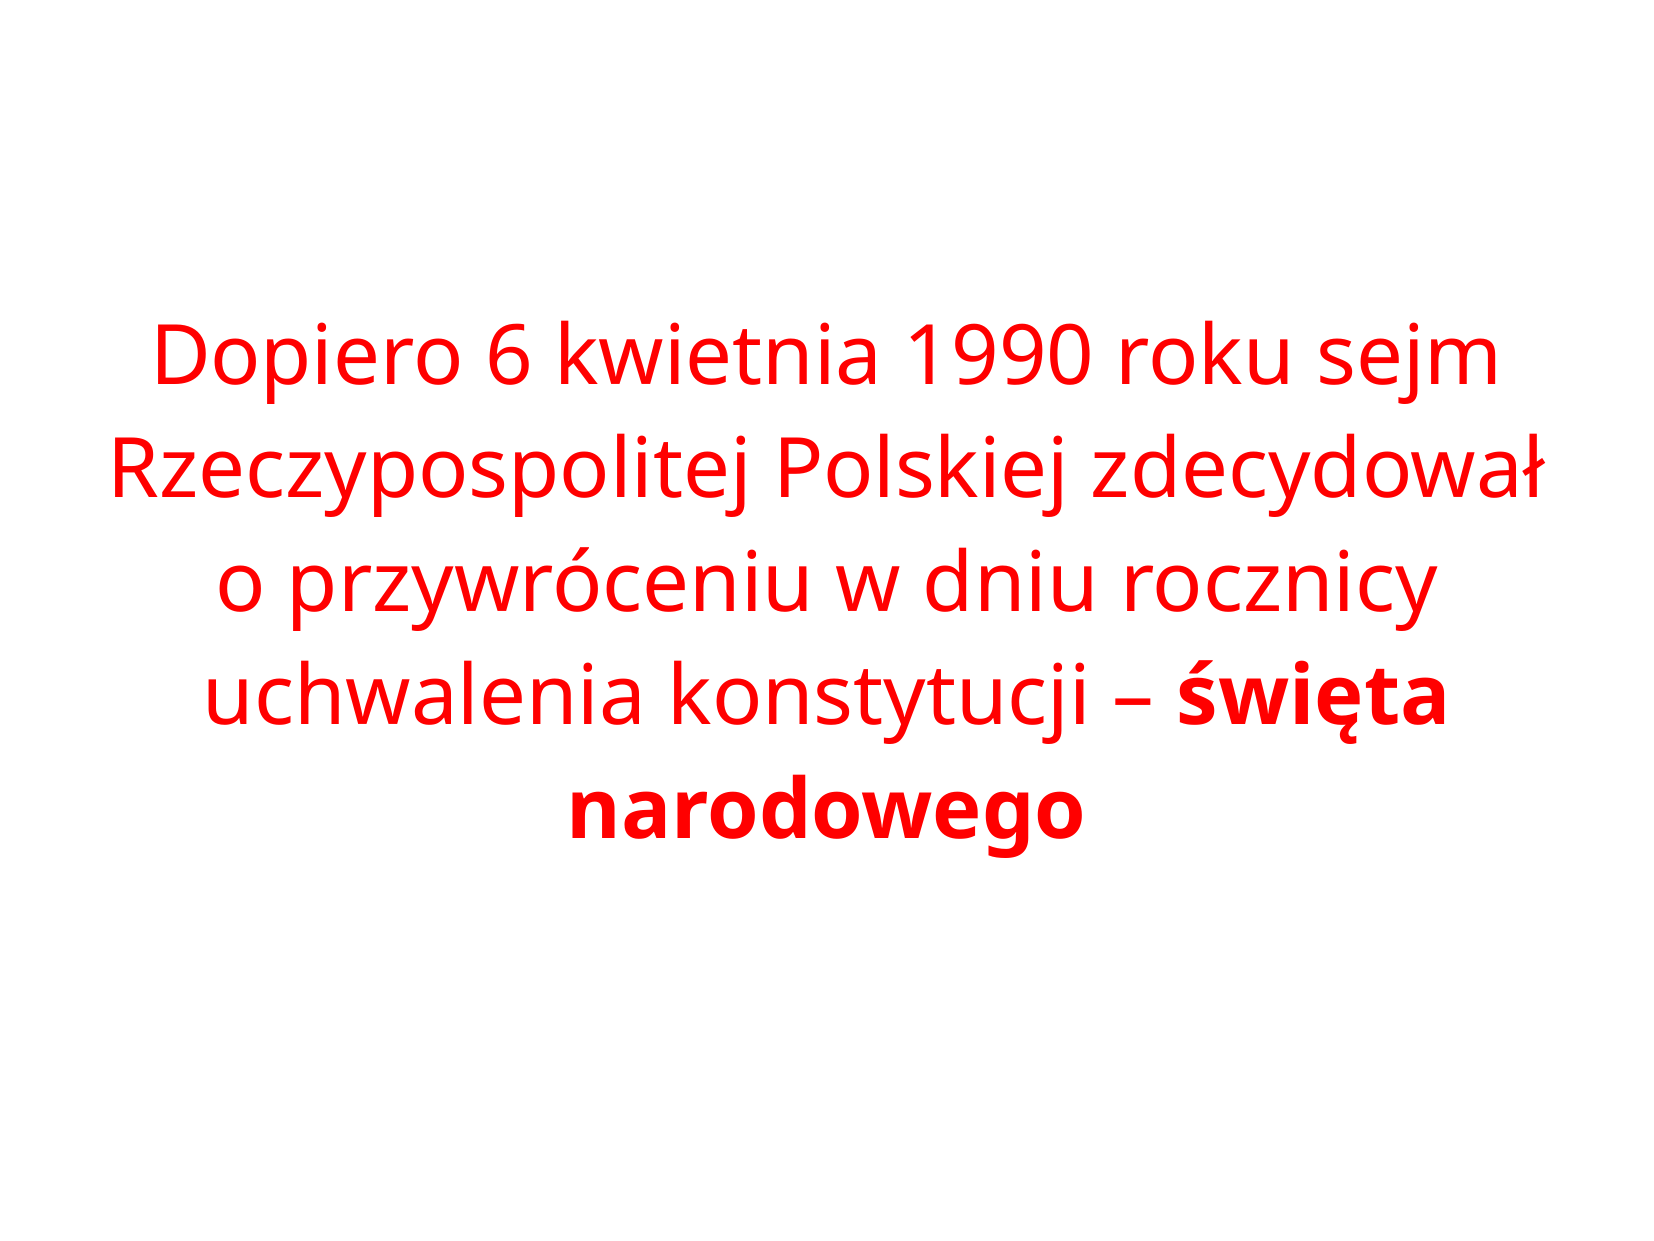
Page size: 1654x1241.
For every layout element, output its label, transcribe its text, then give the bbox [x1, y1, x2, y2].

subtitle Dopiero 6 kwietnia 1990 roku sejm Rzeczypospolitej Polskiej zdecydował o przywróceniu w dniu rocznicy uchwalenia konstytucji – święta narodowego [82, 49, 1571, 1109]
